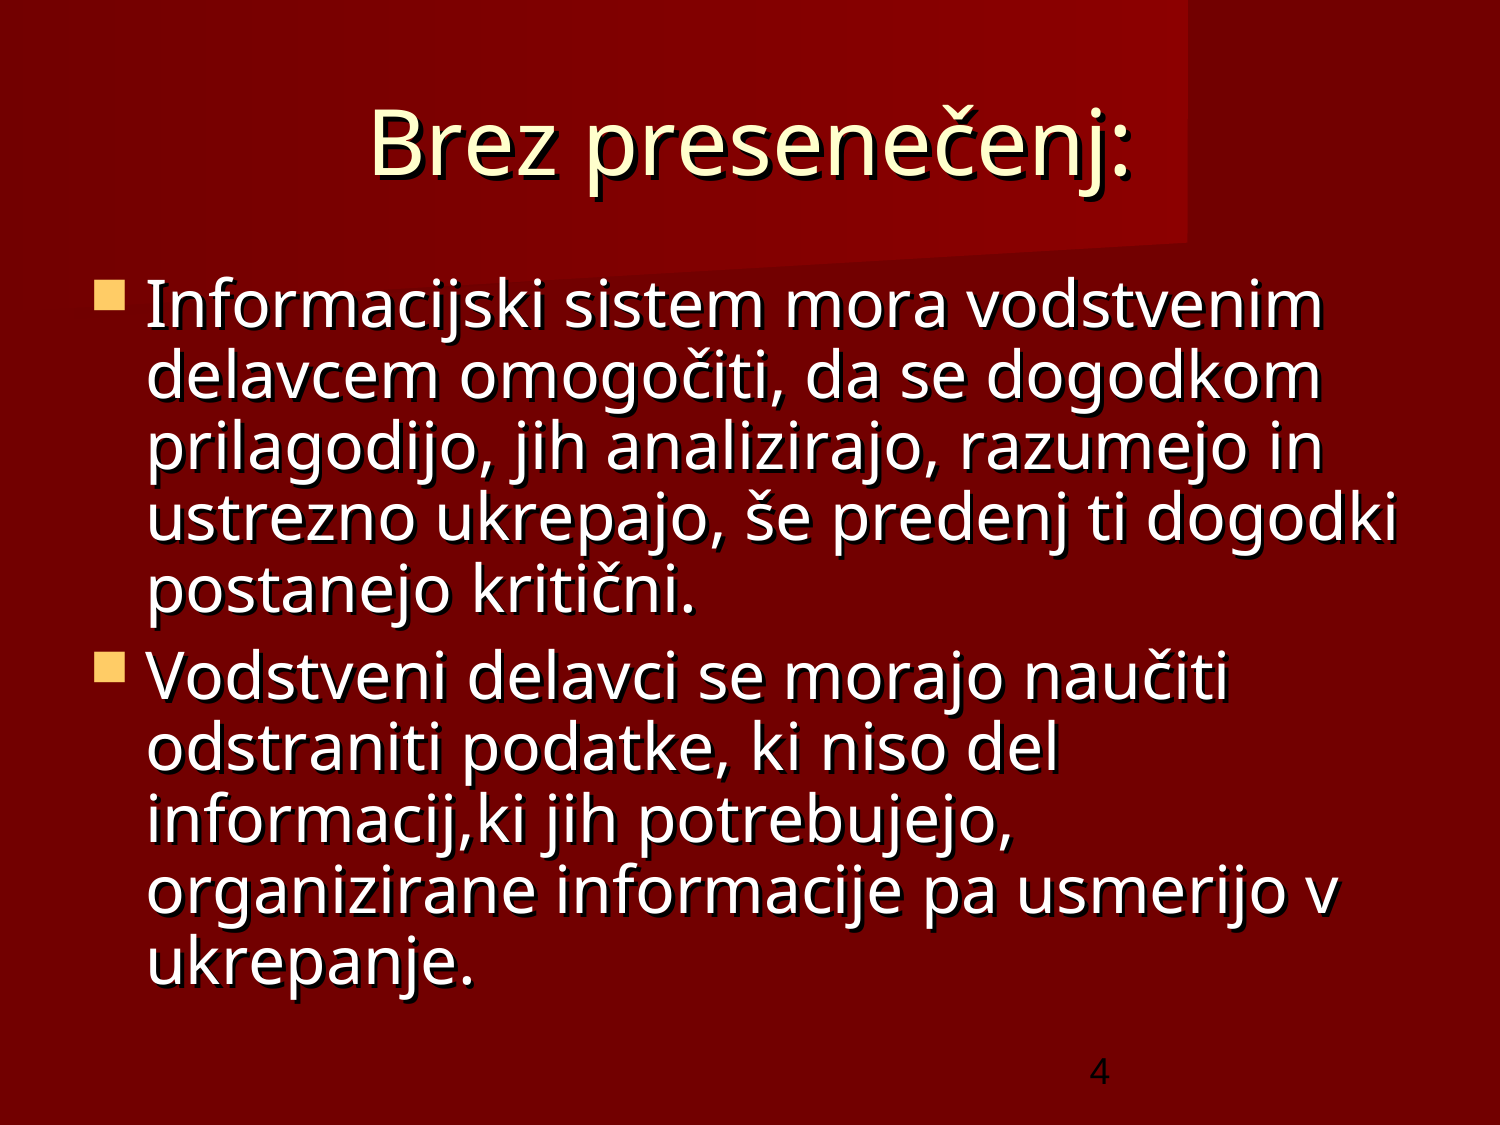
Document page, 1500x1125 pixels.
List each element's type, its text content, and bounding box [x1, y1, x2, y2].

list Informacijski sistem mora vodstvenim delavcem omogočiti, da se dogodkom prilagodijo, jih analizirajo, razumejo in ustrezno ukrepajo, še predenj ti dogodki postanejo kritični. Vodstveni delavci se morajo naučiti odstraniti podatke, ki niso del informacij,ki jih potrebujejo, organizirane informacije pa usmerijo v ukrepanje. [75, 262, 1426, 1001]
title Brez presenečenj: [75, 45, 1426, 233]
